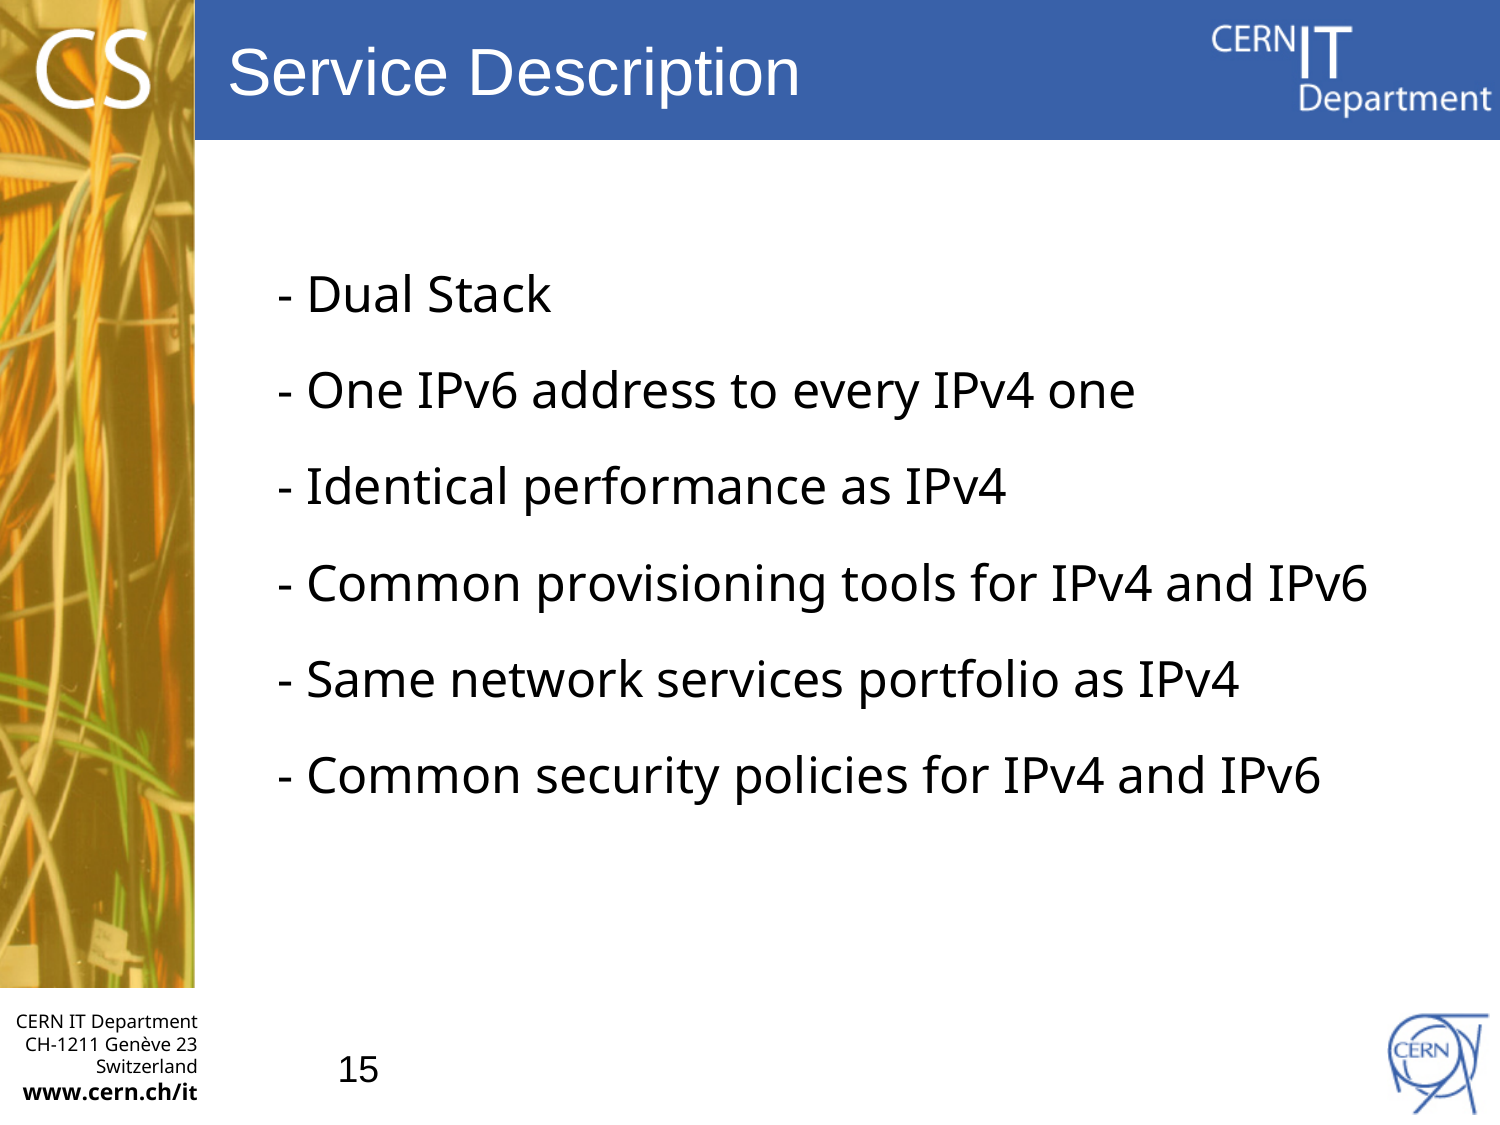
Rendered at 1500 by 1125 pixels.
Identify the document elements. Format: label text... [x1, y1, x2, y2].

picture [1126, 0, 1500, 140]
picture [0, 0, 212, 988]
picture [1387, 1012, 1490, 1115]
text_box - Dual Stack - One IPv6 address to every IPv4 one - Identical performance as IPv4 - Common provisioning tools for IPv4 and IPv6 - Same network services portfolio as IPv4 - Common security policies for IPv4 and IPv6 [262, 255, 1463, 811]
title Service Description [212, 0, 1126, 157]
